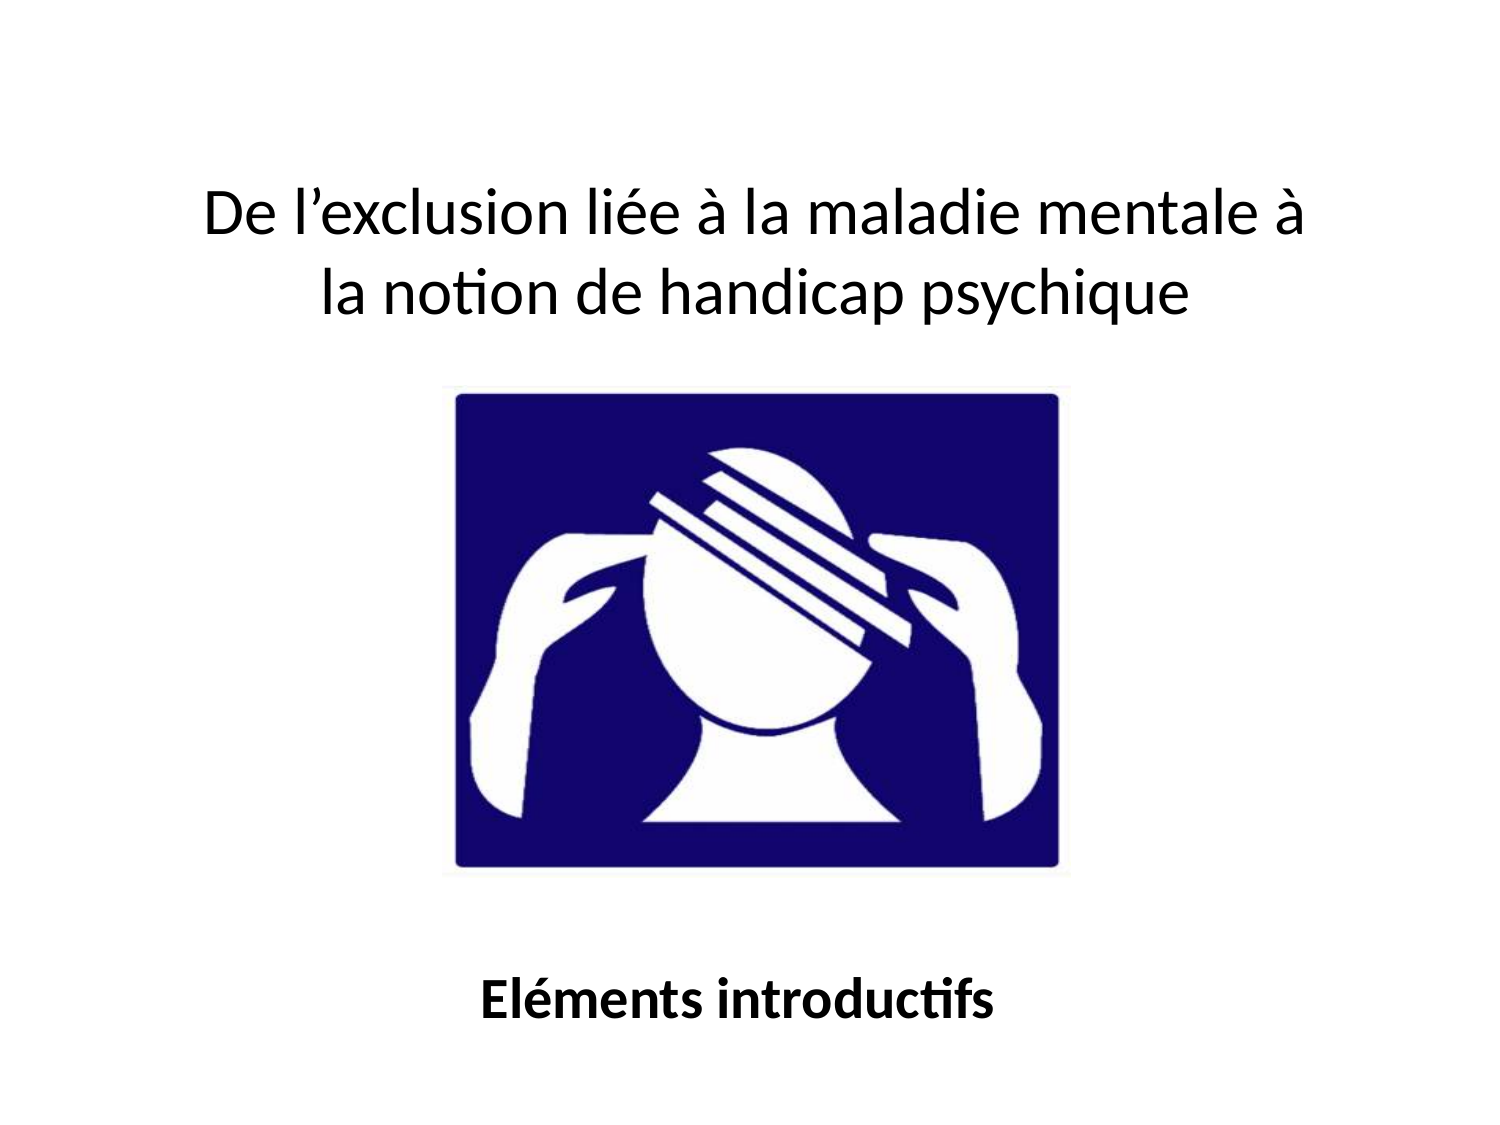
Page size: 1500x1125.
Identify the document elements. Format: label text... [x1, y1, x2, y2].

picture [442, 385, 1071, 878]
text_box Eléments introductifs [324, 952, 1152, 1038]
text_box De l’exclusion liée à la maladie mentale à la notion de handicap psychique [182, 160, 1329, 336]
